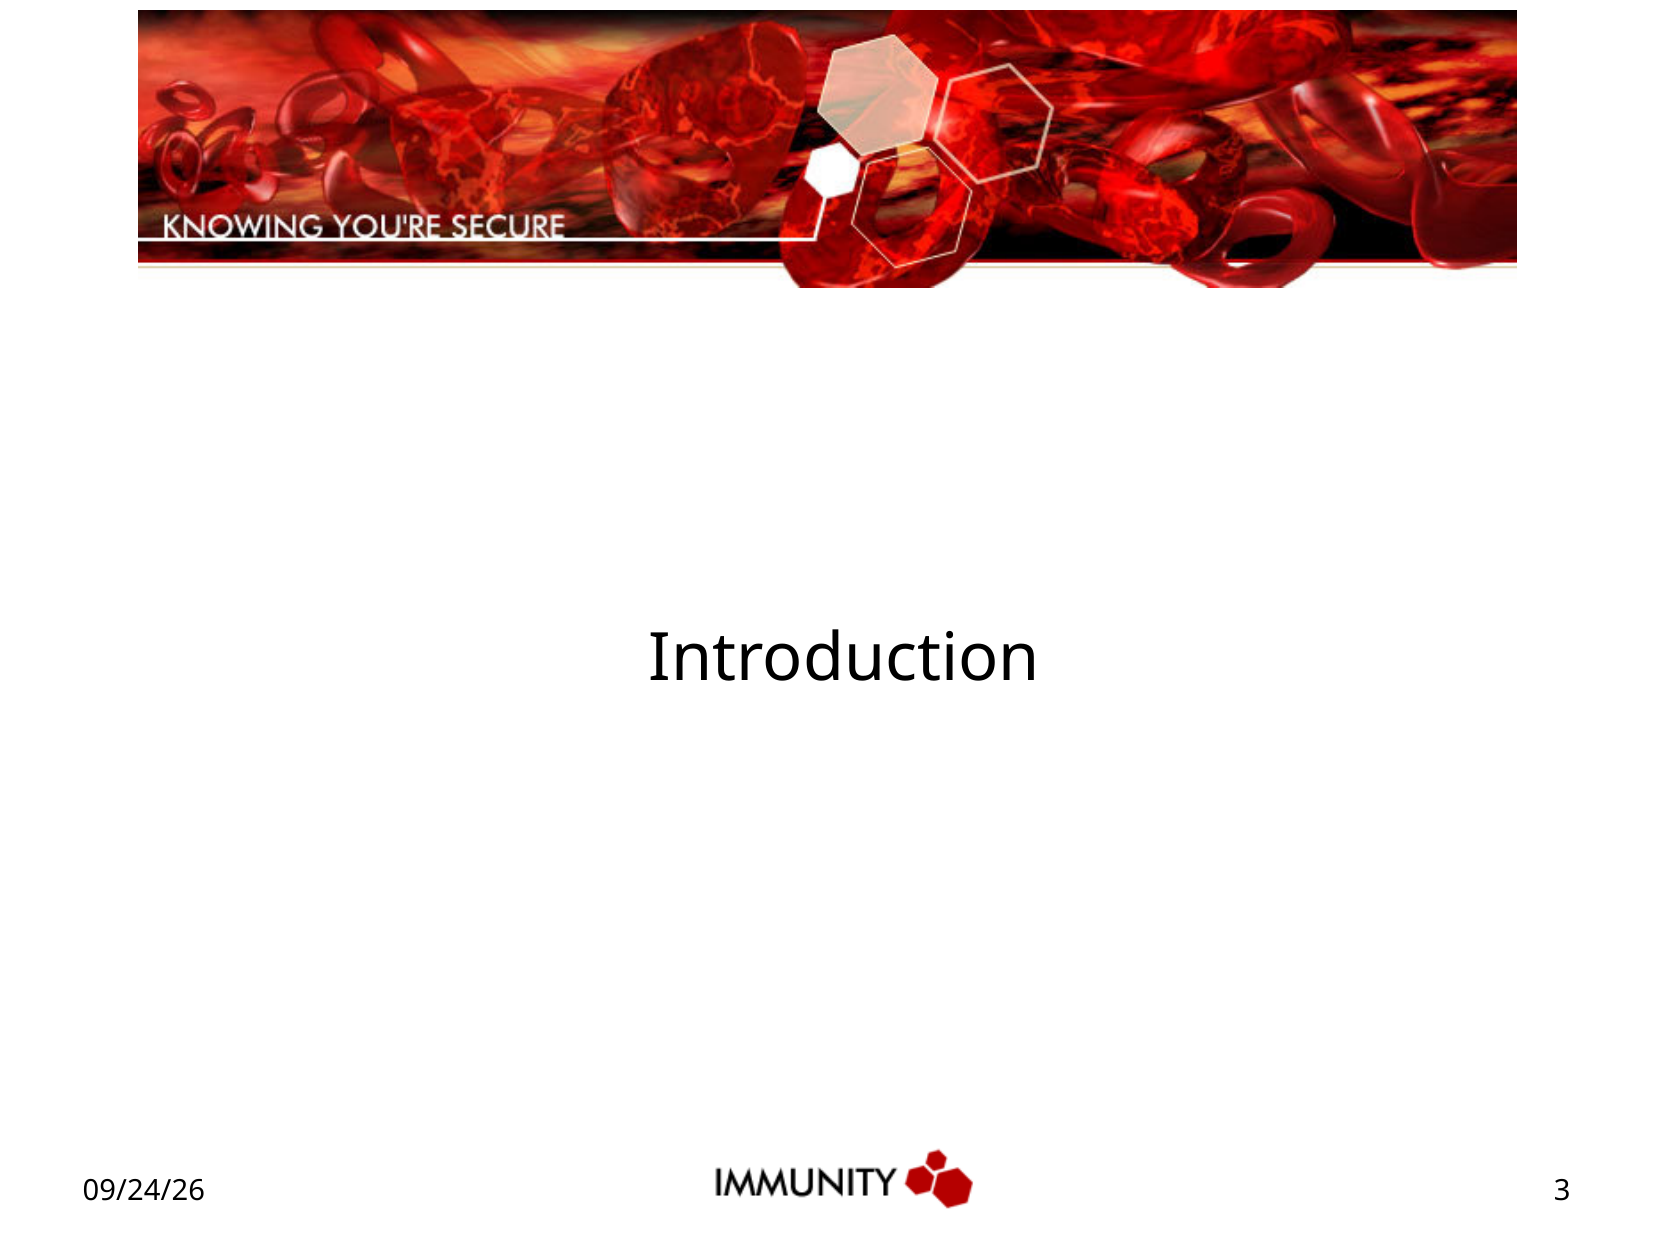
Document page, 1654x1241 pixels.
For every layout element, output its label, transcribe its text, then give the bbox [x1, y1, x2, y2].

picture [694, 1130, 984, 1235]
picture [138, 10, 1517, 288]
subtitle Introduction [82, 297, 1571, 1102]
